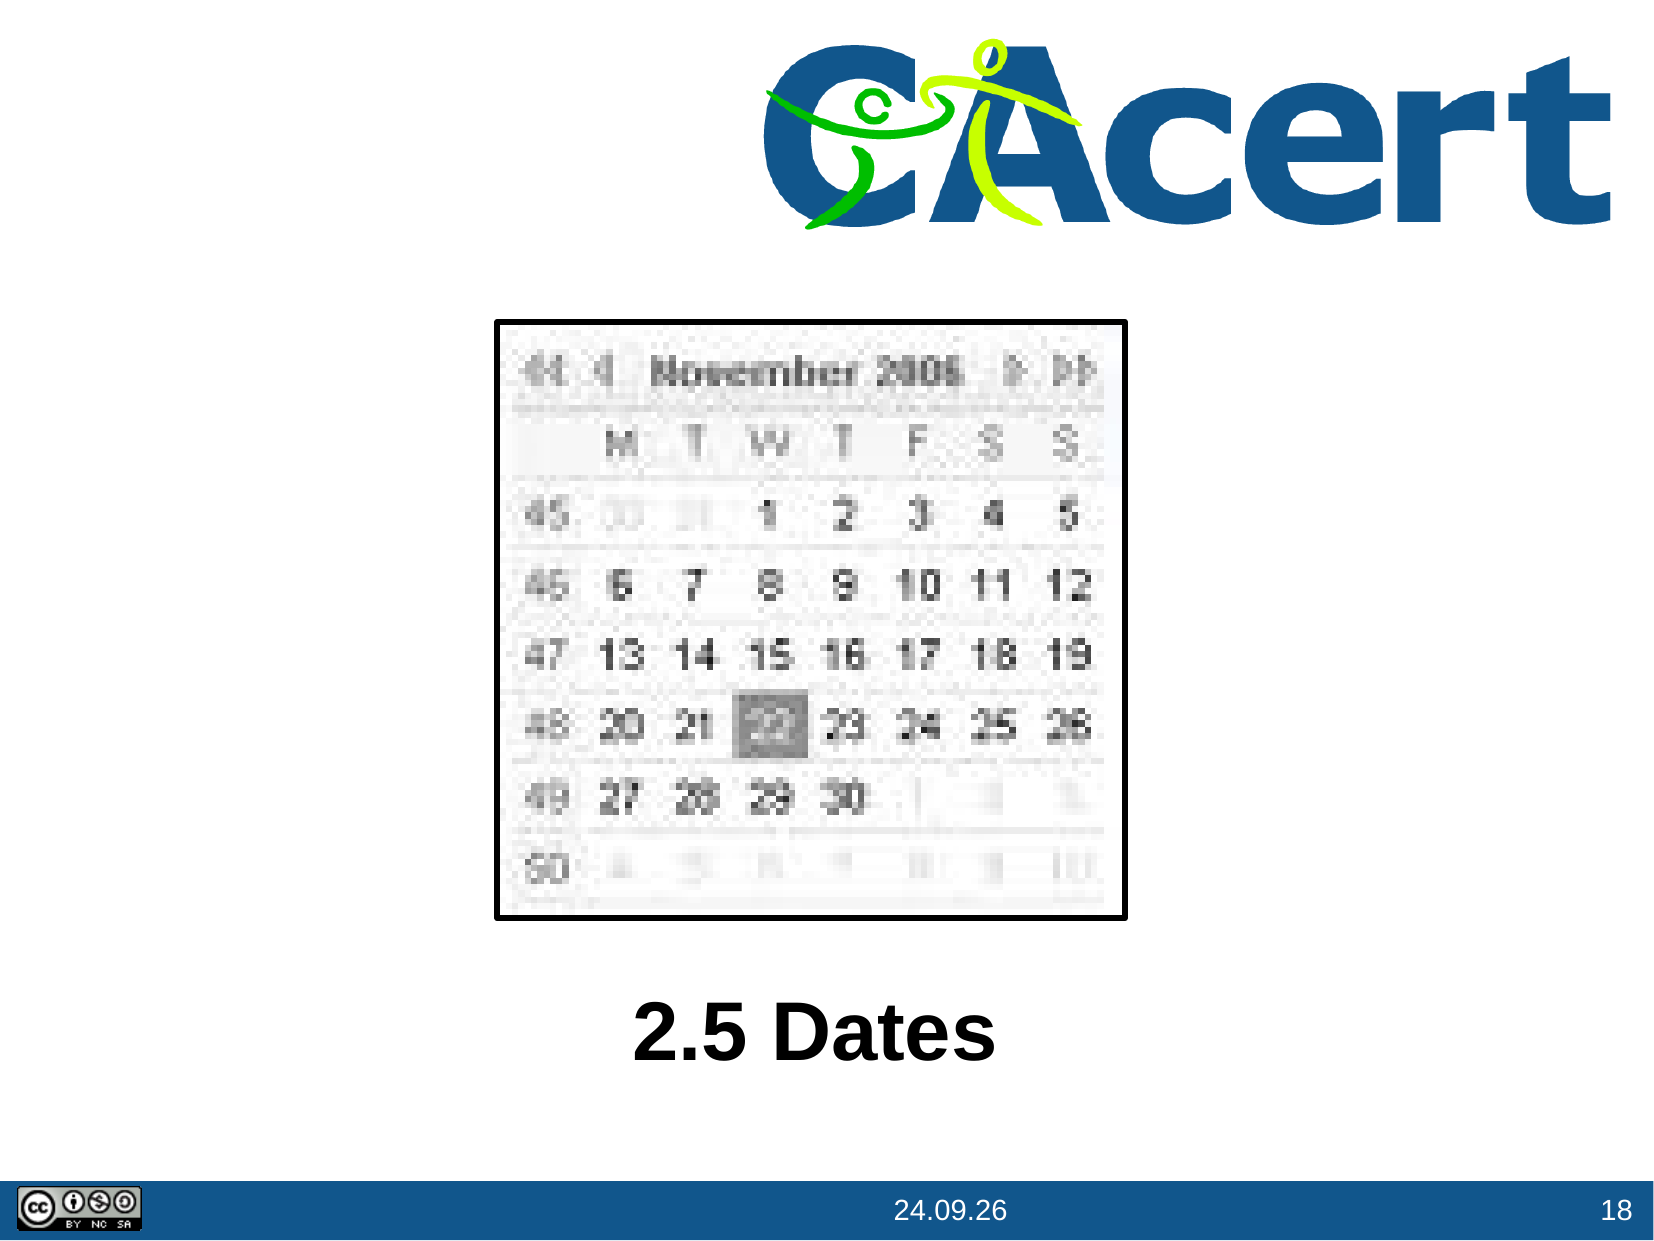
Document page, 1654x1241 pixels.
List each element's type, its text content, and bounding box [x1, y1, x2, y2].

picture [500, 324, 1123, 916]
picture [761, 35, 1613, 231]
picture [17, 1186, 142, 1231]
title 2.5 Dates [70, 941, 1560, 1123]
